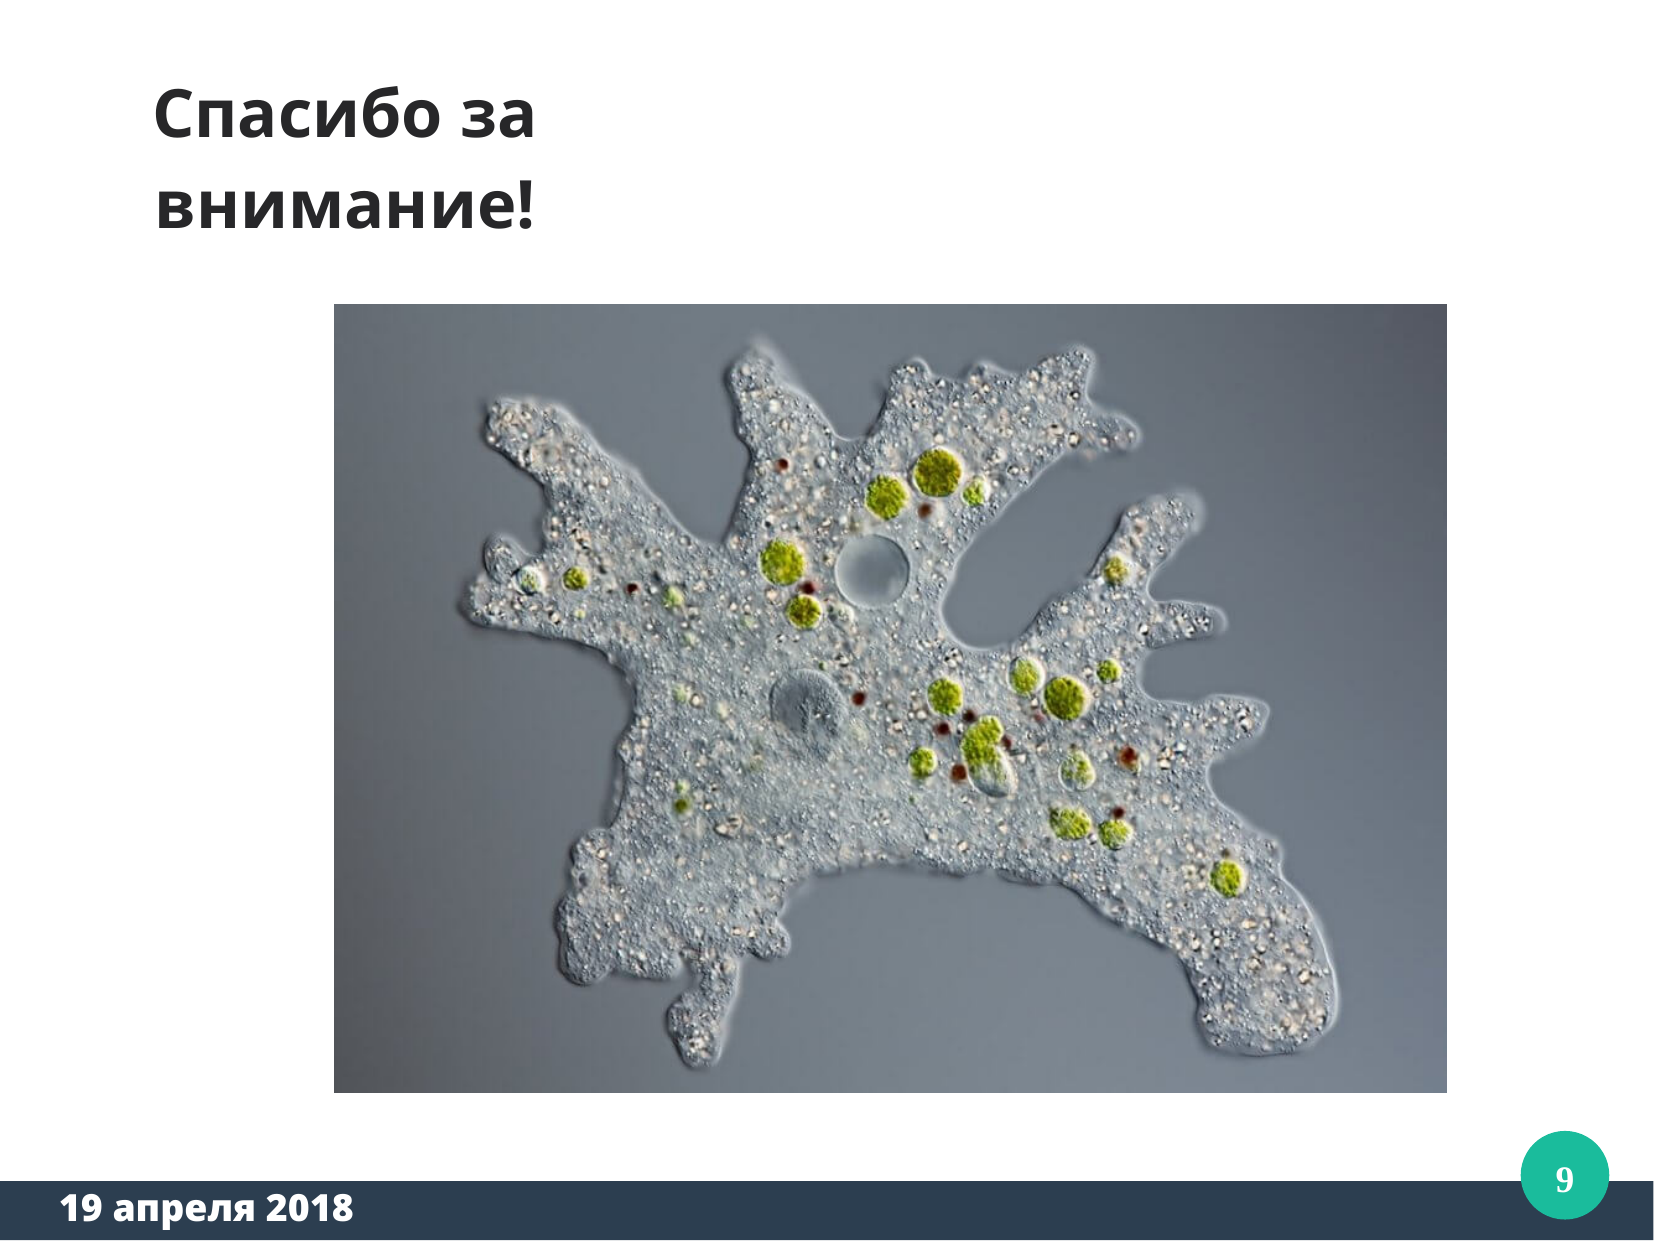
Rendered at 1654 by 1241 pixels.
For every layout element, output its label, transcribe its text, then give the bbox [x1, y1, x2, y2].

picture [334, 304, 1447, 1093]
text_box 9 [1505, 1151, 1625, 1211]
text_box Спасибо за внимание! [10, 59, 680, 263]
